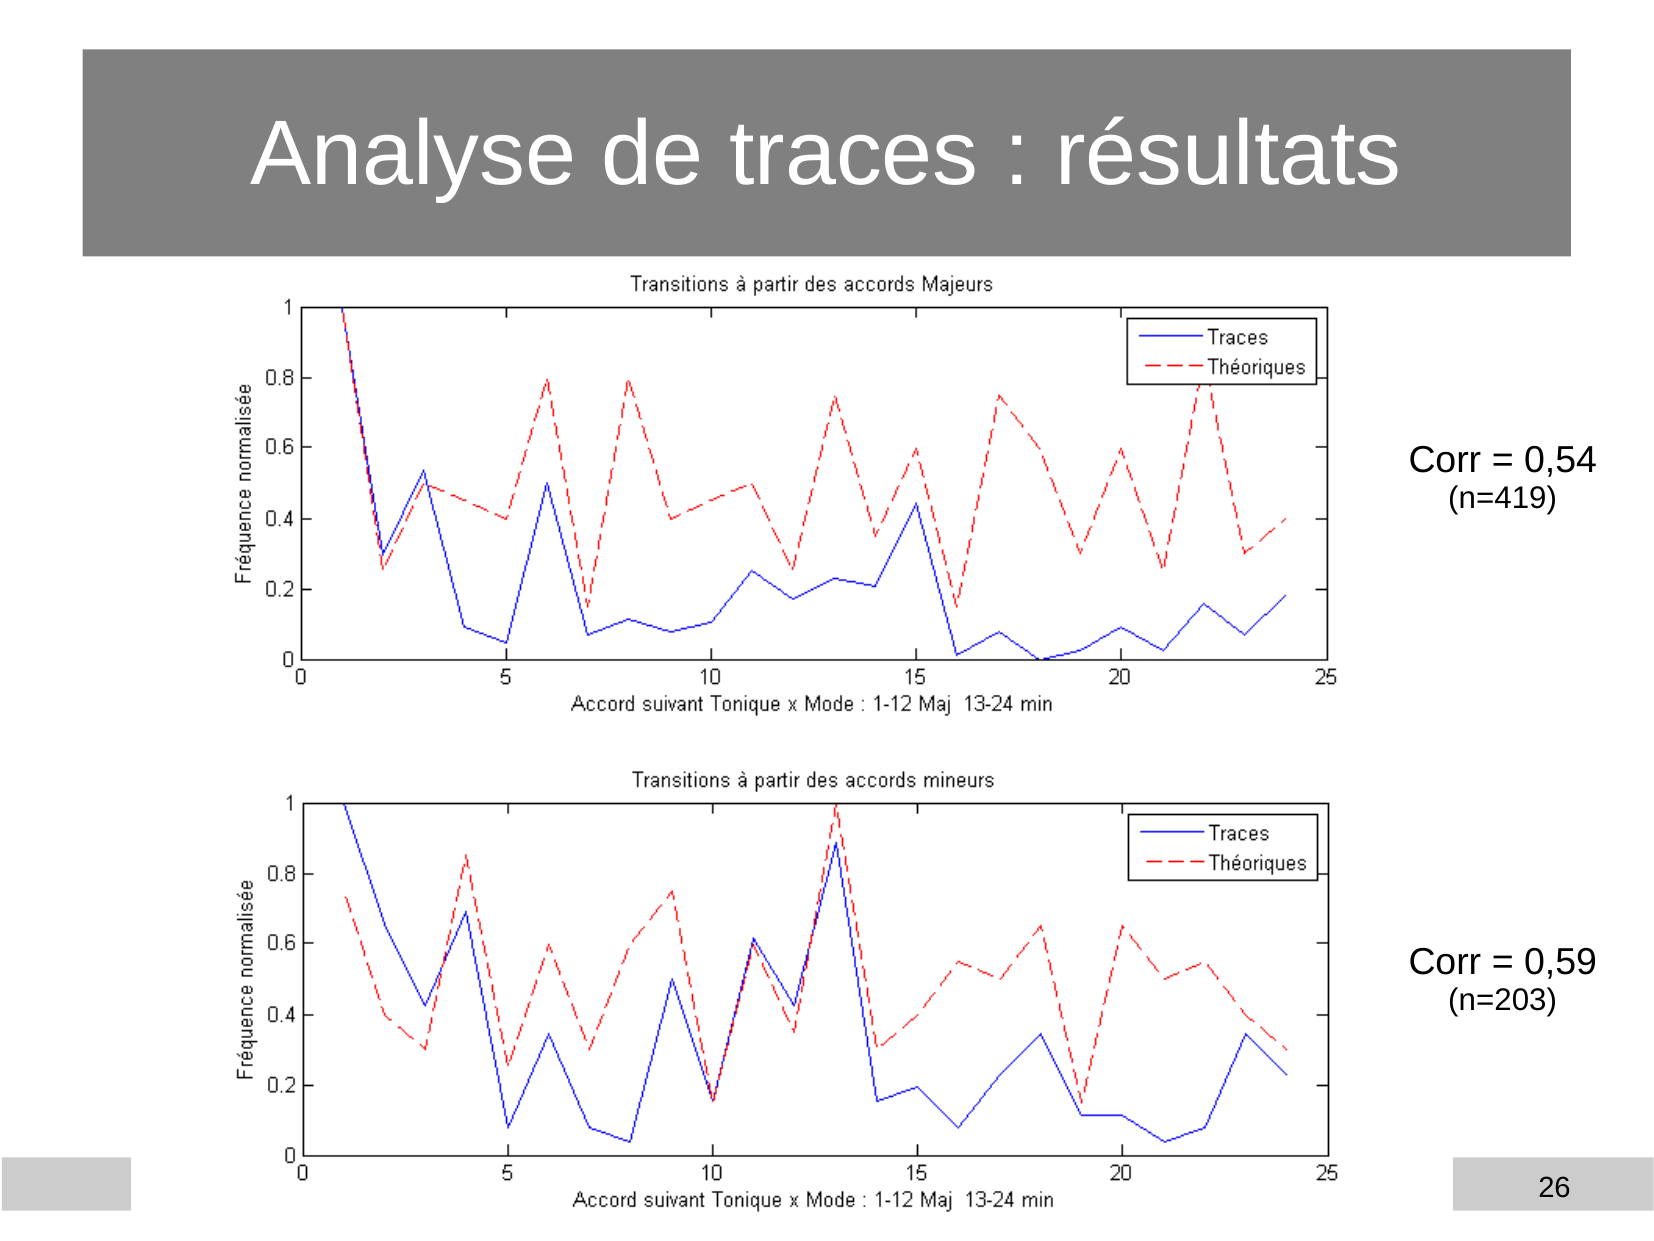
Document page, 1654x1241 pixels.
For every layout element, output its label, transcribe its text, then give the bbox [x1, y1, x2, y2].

picture [131, 767, 1453, 1215]
text_box Corr = 0,54 (n=419) [1393, 431, 1612, 523]
text_box Corr = 0,59 (n=203) [1393, 933, 1612, 1025]
title Analyse de traces : résultats [82, 49, 1571, 257]
picture [129, 271, 1452, 719]
